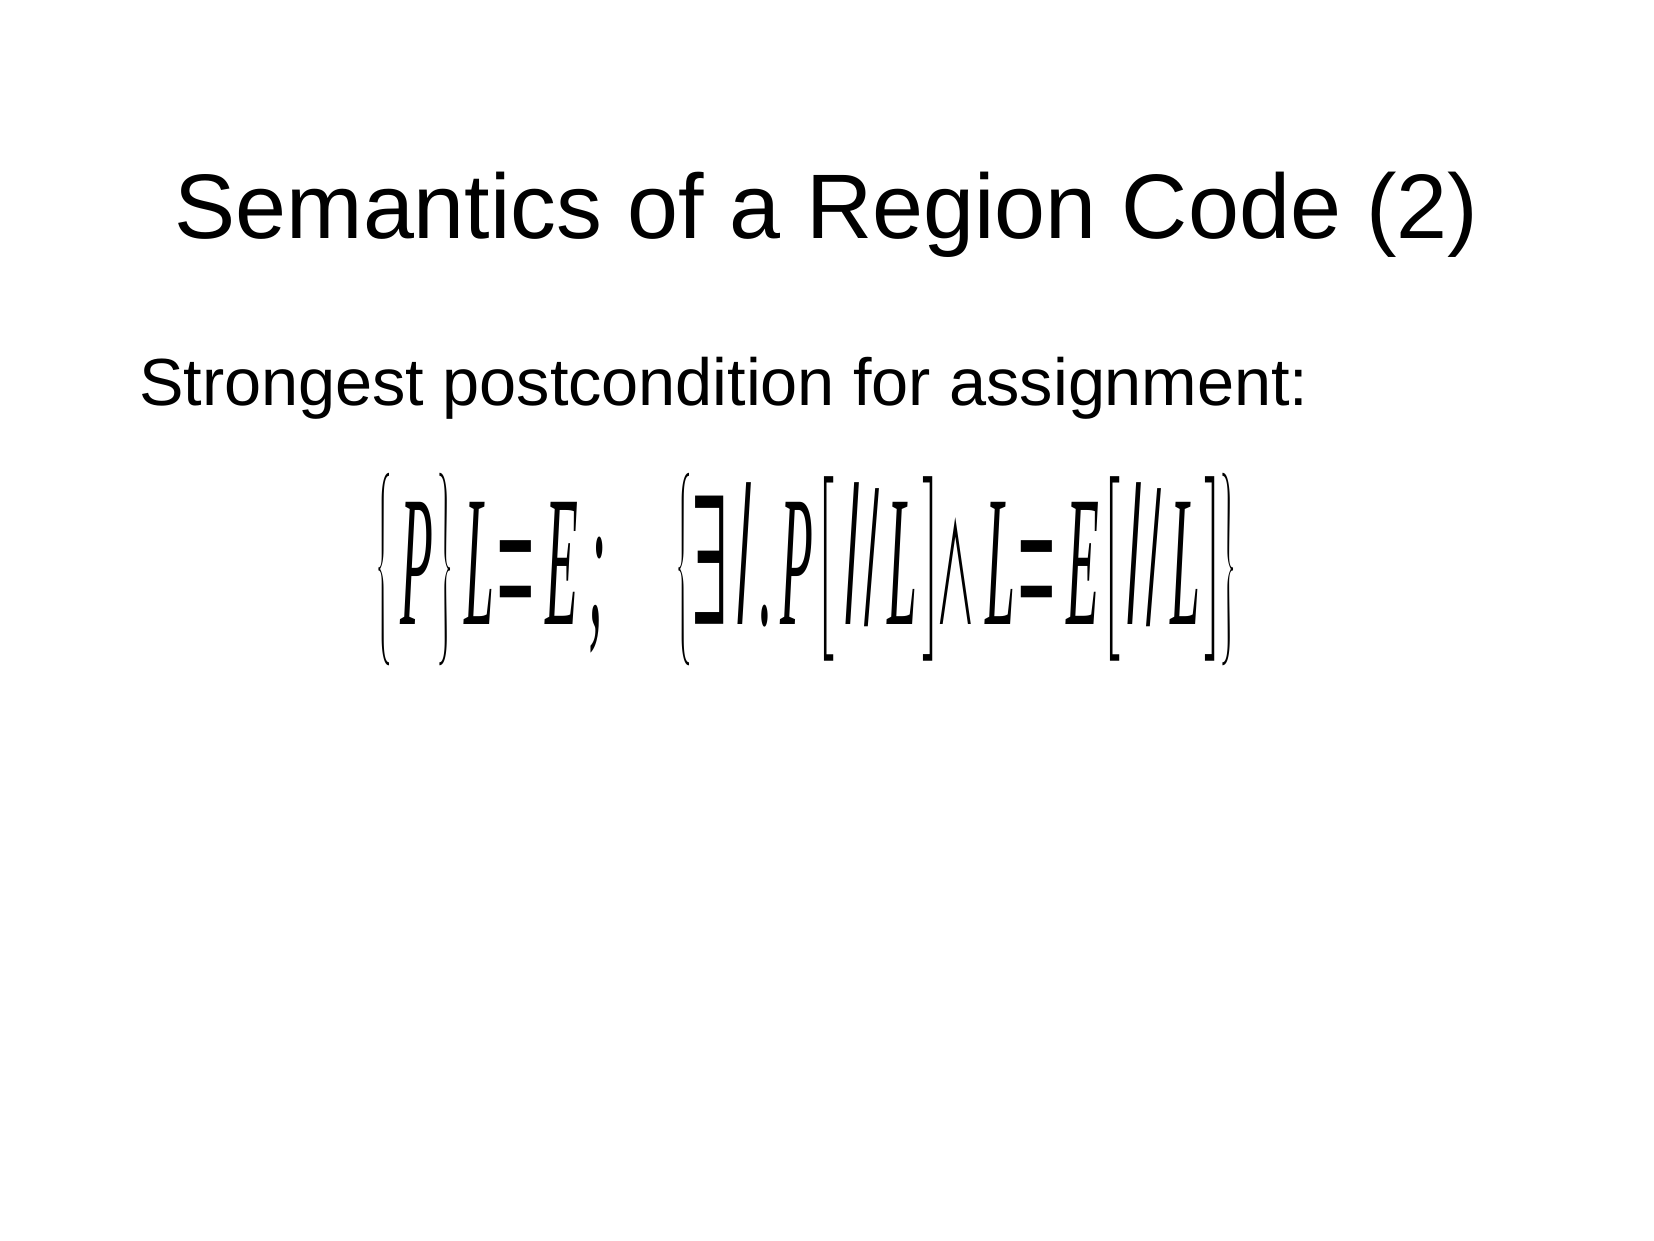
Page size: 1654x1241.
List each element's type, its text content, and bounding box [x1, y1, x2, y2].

list Strongest postcondition for assignment: [121, 344, 1534, 1127]
chart [363, 460, 1256, 684]
title Semantics of a Region Code (2) [121, 102, 1534, 311]
